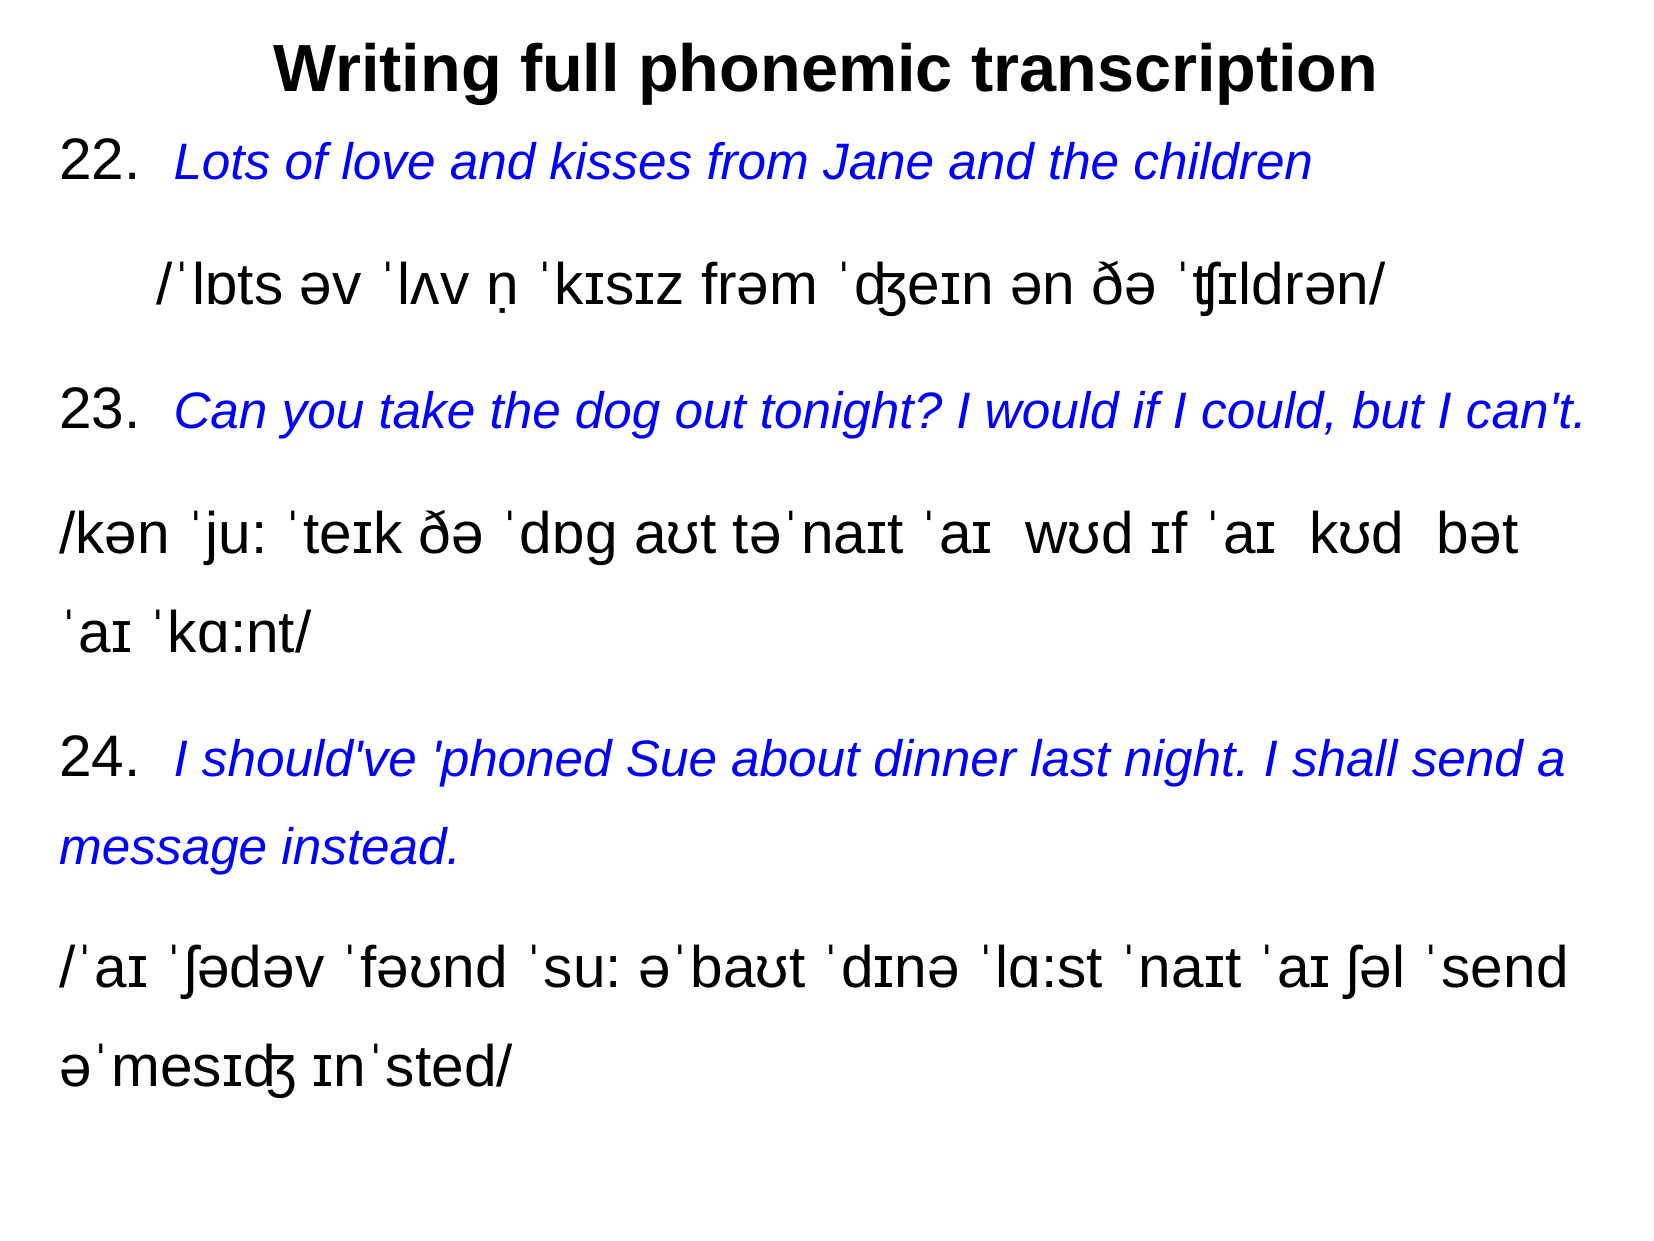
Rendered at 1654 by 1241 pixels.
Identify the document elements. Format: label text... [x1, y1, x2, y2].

title Writing full phonemic transcription [82, 0, 1571, 99]
list 22. Lots of love and kisses from Jane and the children /ˈlɒts əv ˈlʌv ṇ ˈkɪsɪz frəm ˈʤeɪn ən ðə ˈʧɪldrən/ 23. Can you take the dog out tonight? I would if I could, but I can't. /kən ˈju: ˈteɪk ðə ˈdɒg aʊt təˈnaɪt ˈaɪ wʊd ɪf ˈaɪ kʊd bət ˈaɪ ˈkɑ:nt/ 24. I should've 'phoned Sue about dinner last night. I shall send a message instead. /ˈaɪ ˈʃədəv ˈfəʊnd ˈsu: əˈbaʊt ˈdɪnə ˈlɑ:st ˈnaɪt ˈaɪ ʃəl ˈsend əˈmesɪʤ ɪnˈsted/ [59, 126, 1602, 1185]
